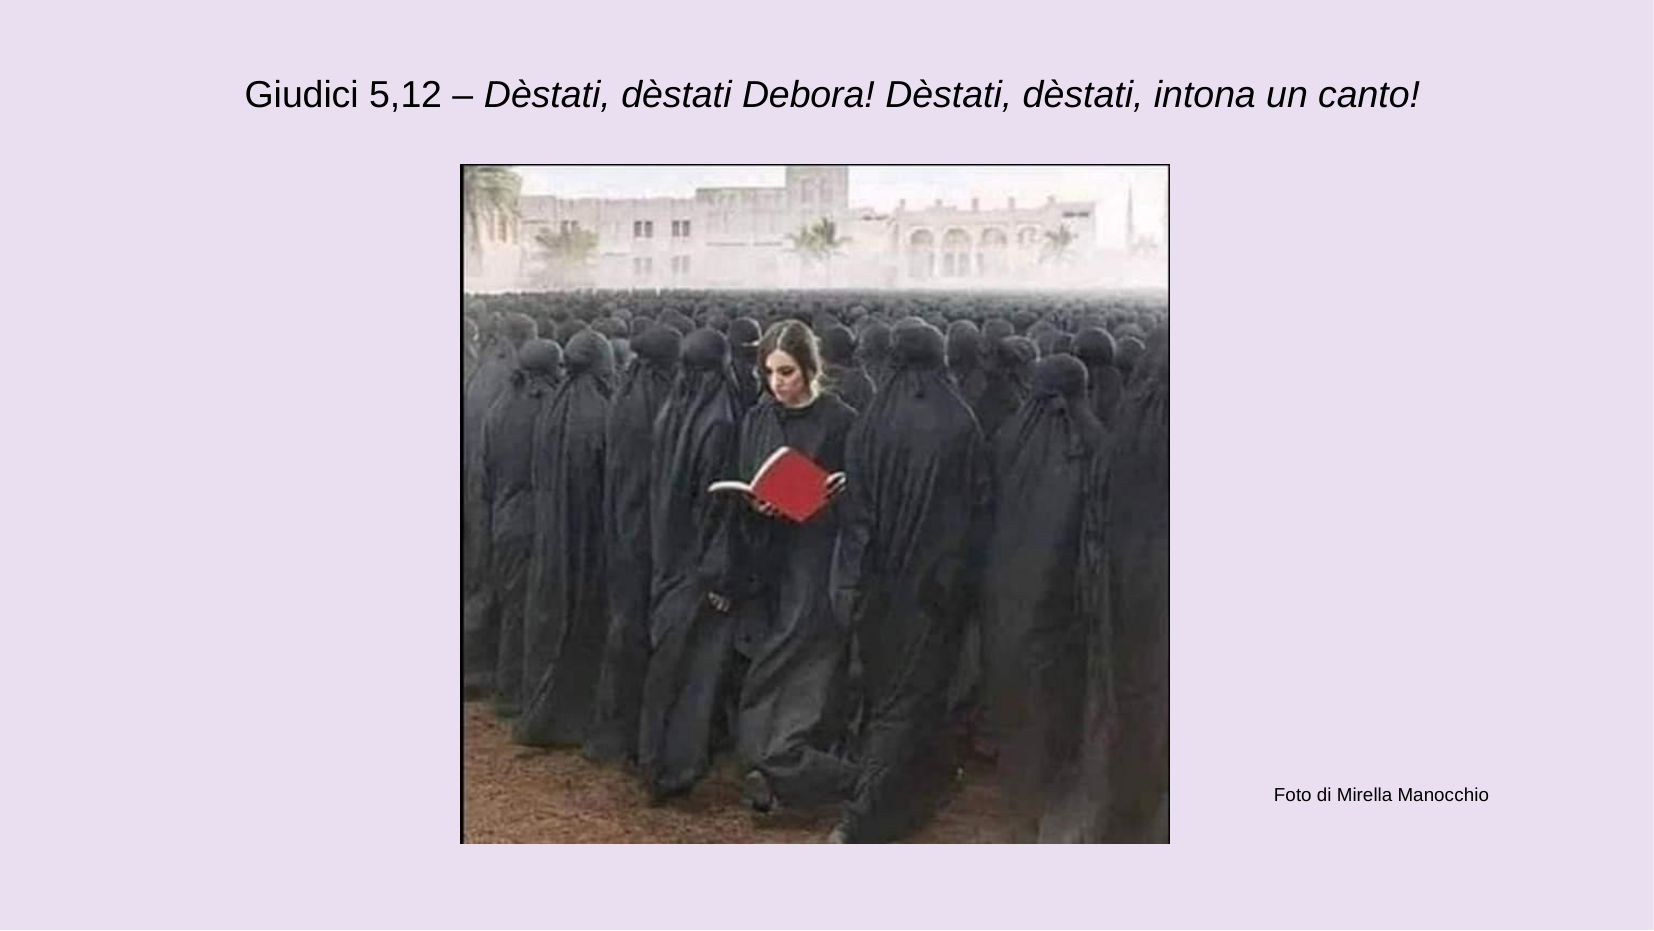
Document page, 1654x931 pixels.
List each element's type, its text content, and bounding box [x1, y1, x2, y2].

title [82, 37, 1571, 193]
text_box Foto di Mirella Manocchio [1240, 760, 1518, 827]
picture [460, 164, 1170, 844]
text_box Giudici 5,12 – Dèstati, dèstati Debora! Dèstati, dèstati, intona un canto! [138, 62, 1527, 161]
